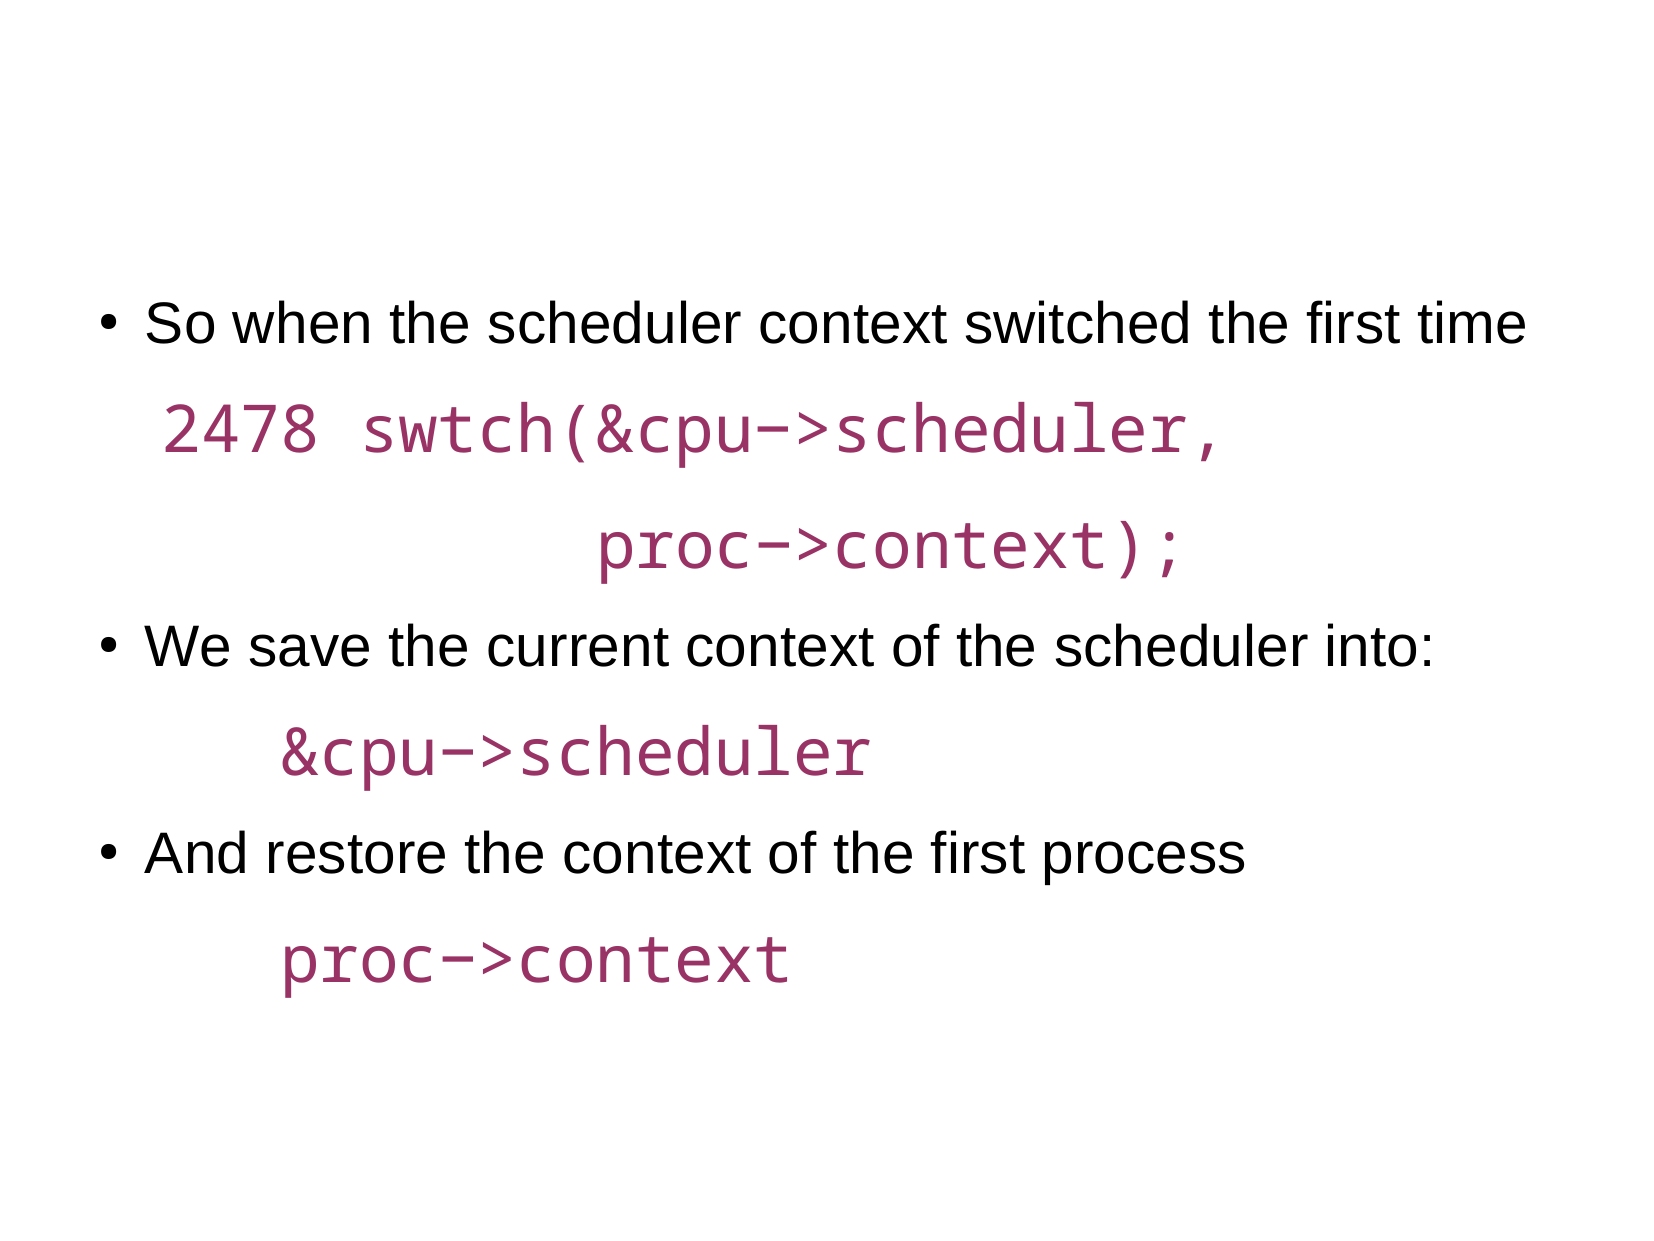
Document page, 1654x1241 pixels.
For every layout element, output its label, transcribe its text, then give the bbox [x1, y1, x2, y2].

list So when the scheduler context switched the first time 2478 swtch(&cpu−>scheduler, proc−>context); We save the current context of the scheduler into: &cpu−>scheduler And restore the context of the first process proc−>context [82, 290, 1571, 1010]
